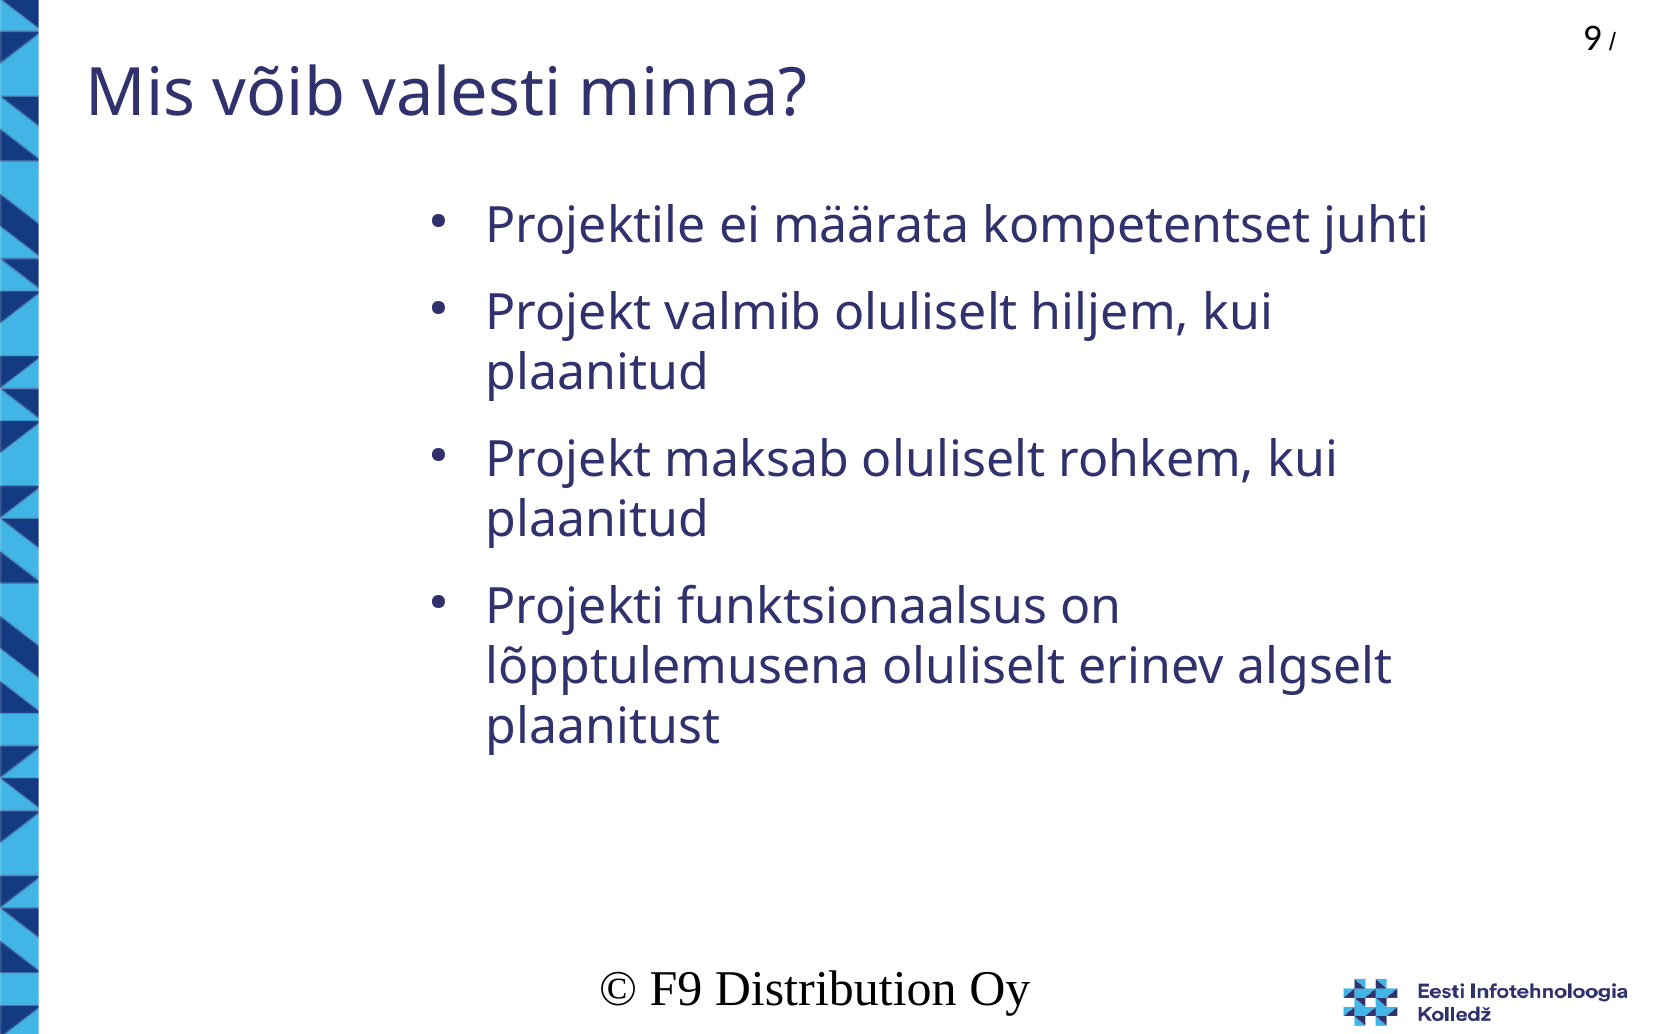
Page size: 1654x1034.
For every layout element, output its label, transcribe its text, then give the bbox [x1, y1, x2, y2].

list Projektile ei määrata kompetentset juhti Projekt valmib oluliselt hiljem, kui plaanitud Projekt maksab oluliselt rohkem, kui plaanitud Projekti funktsionaalsus on lõpptulemusena oluliselt erinev algselt plaanitust [414, 184, 1447, 917]
footer © F9 Distribution Oy [584, 957, 1108, 1013]
title Mis võib valesti minna? [70, 41, 1630, 130]
